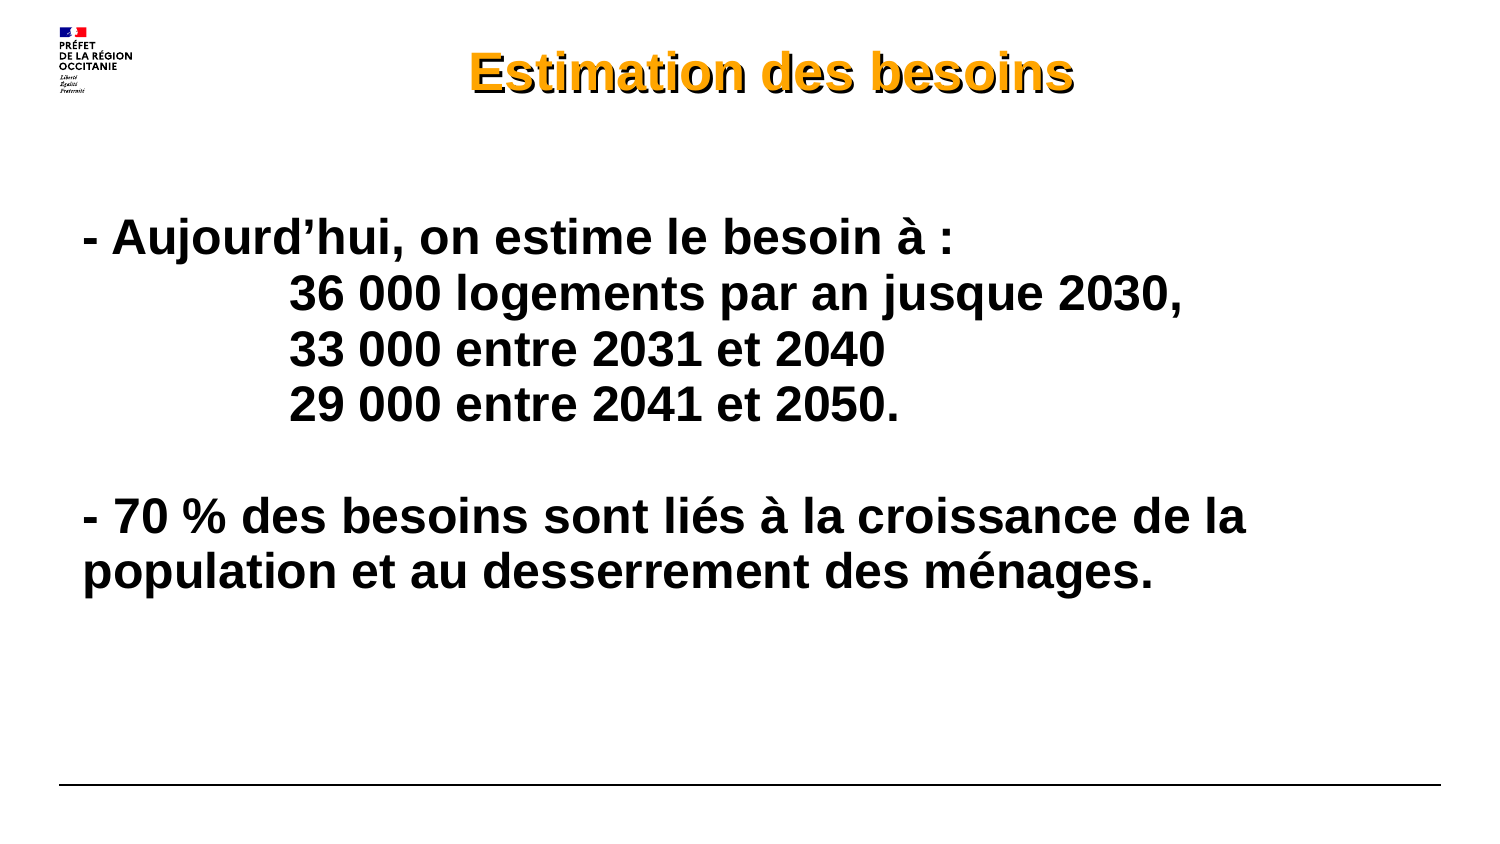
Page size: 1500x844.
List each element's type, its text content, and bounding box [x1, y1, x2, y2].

text_box - Aujourd’hui, on estime le besoin à : 36 000 logements par an jusque 2030, 33 000 entre 2031 et 2040 29 000 entre 2041 et 2050. - 70 % des besoins sont liés à la croissance de la population et au desserrement des ménages. [82, 153, 1453, 844]
title Estimation des besoins [118, 0, 1441, 153]
